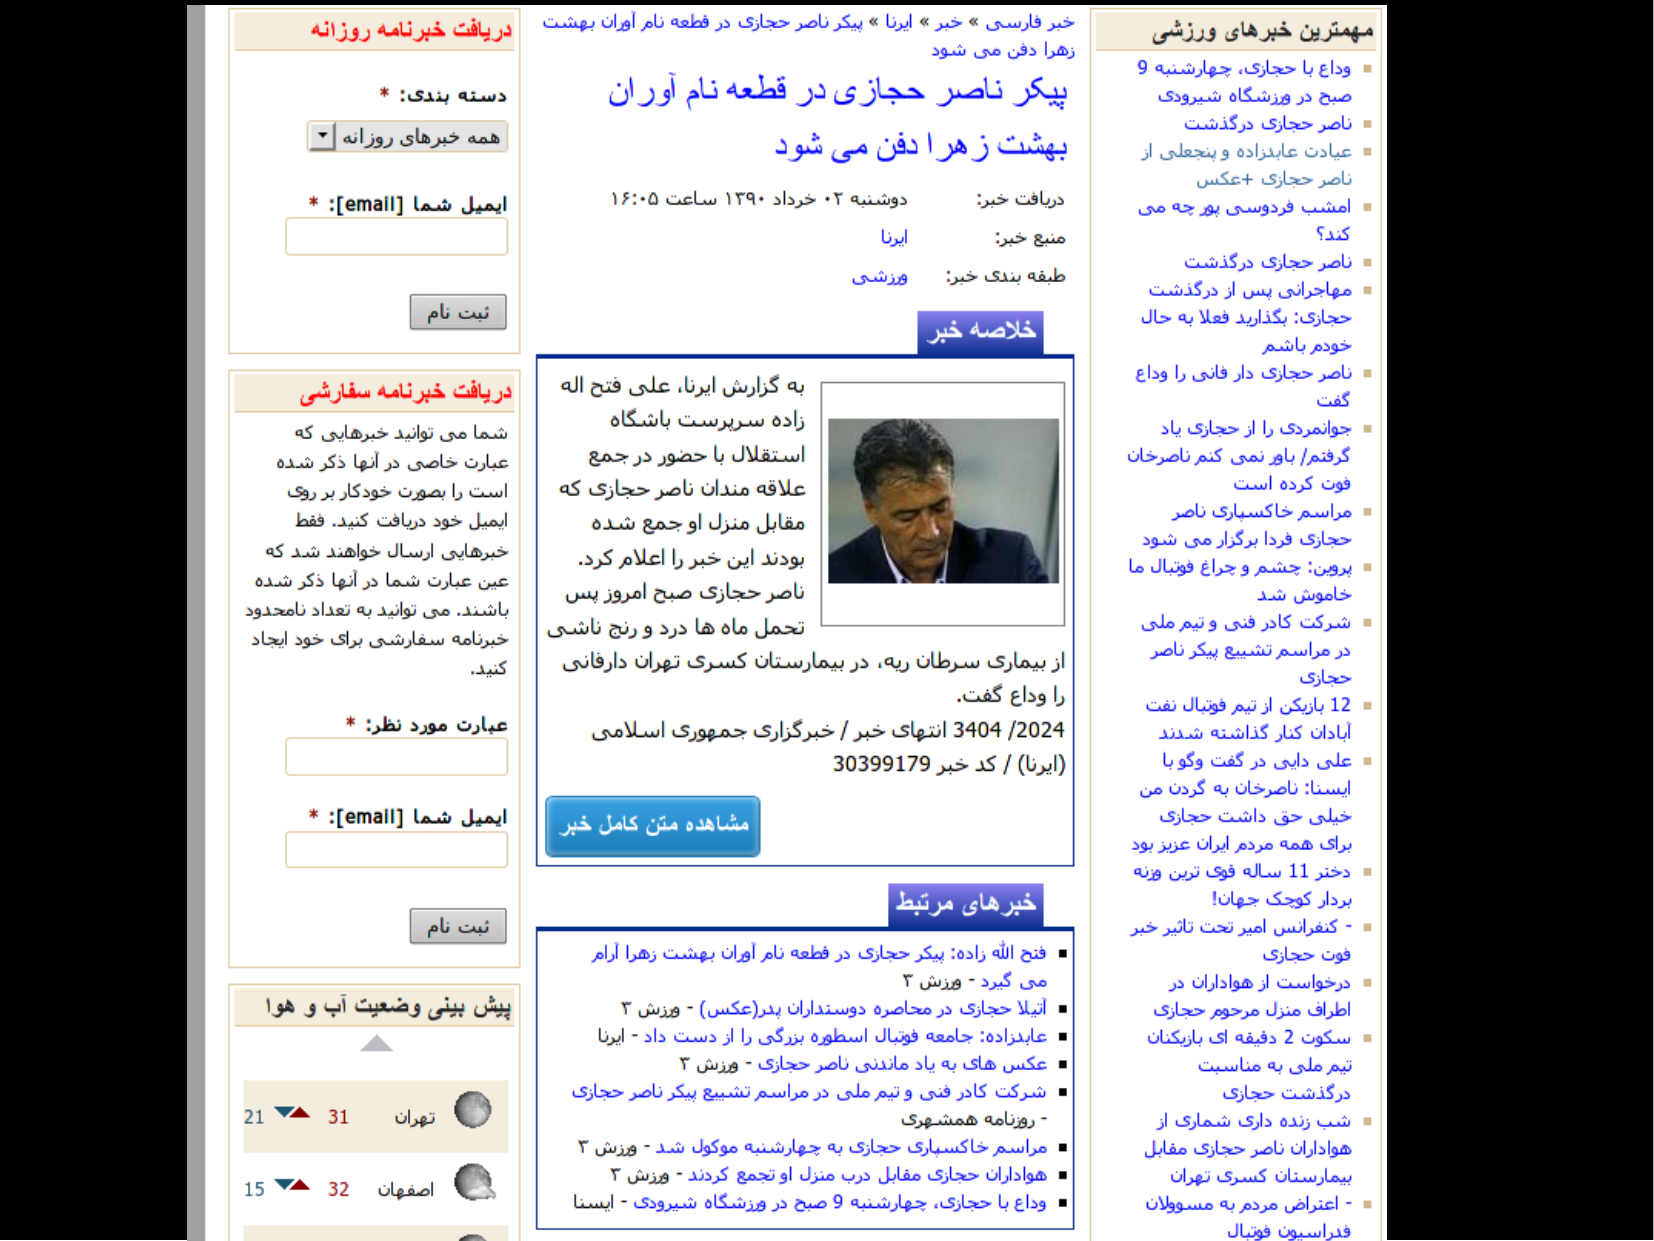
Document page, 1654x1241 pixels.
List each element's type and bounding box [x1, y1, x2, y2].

picture [187, 5, 1387, 1241]
